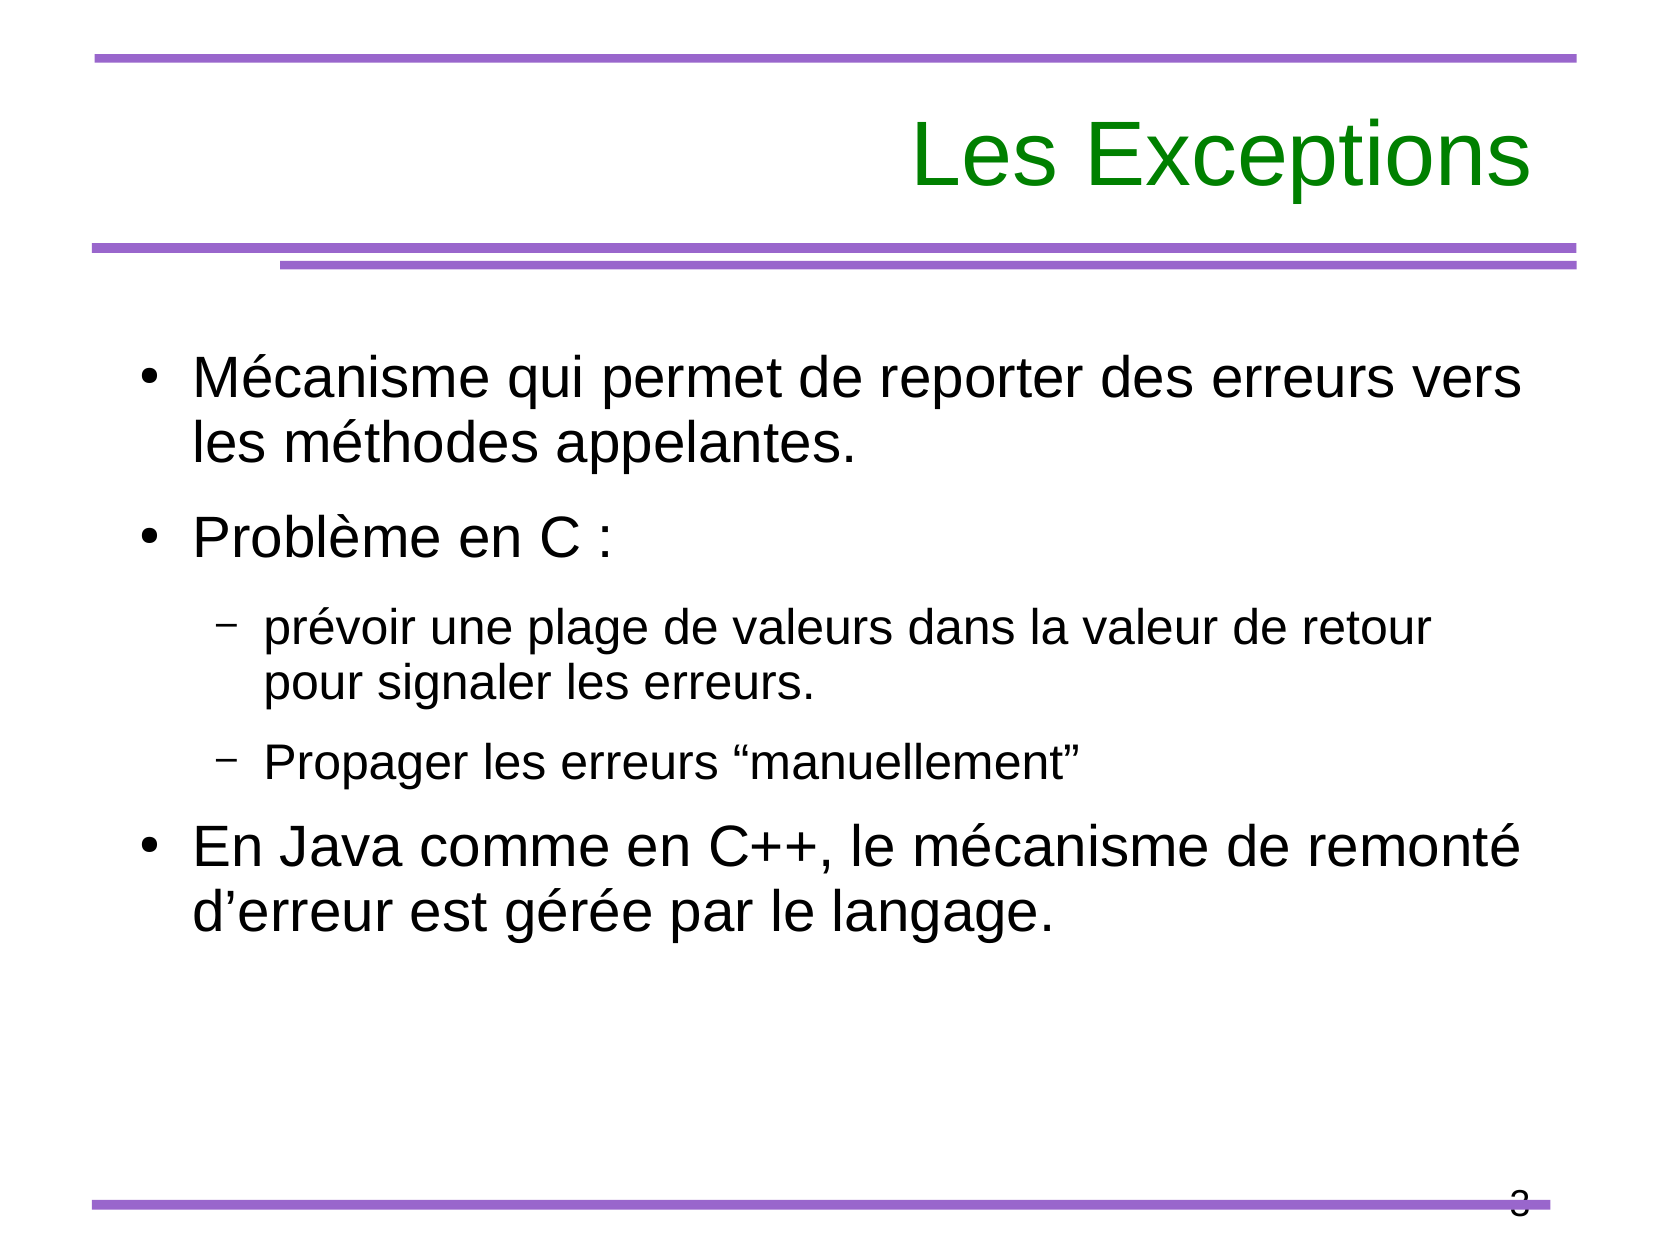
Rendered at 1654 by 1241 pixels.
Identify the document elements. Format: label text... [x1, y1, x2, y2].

title Les Exceptions [121, 49, 1534, 257]
list Mécanisme qui permet de reporter des erreurs vers les méthodes appelantes. Problème en C : prévoir une plage de valeurs dans la valeur de retour pour signaler les erreurs. Propager les erreurs “manuellement” En Java comme en C++, le mécanisme de remonté d’erreur est gérée par le langage. [121, 344, 1534, 1127]
